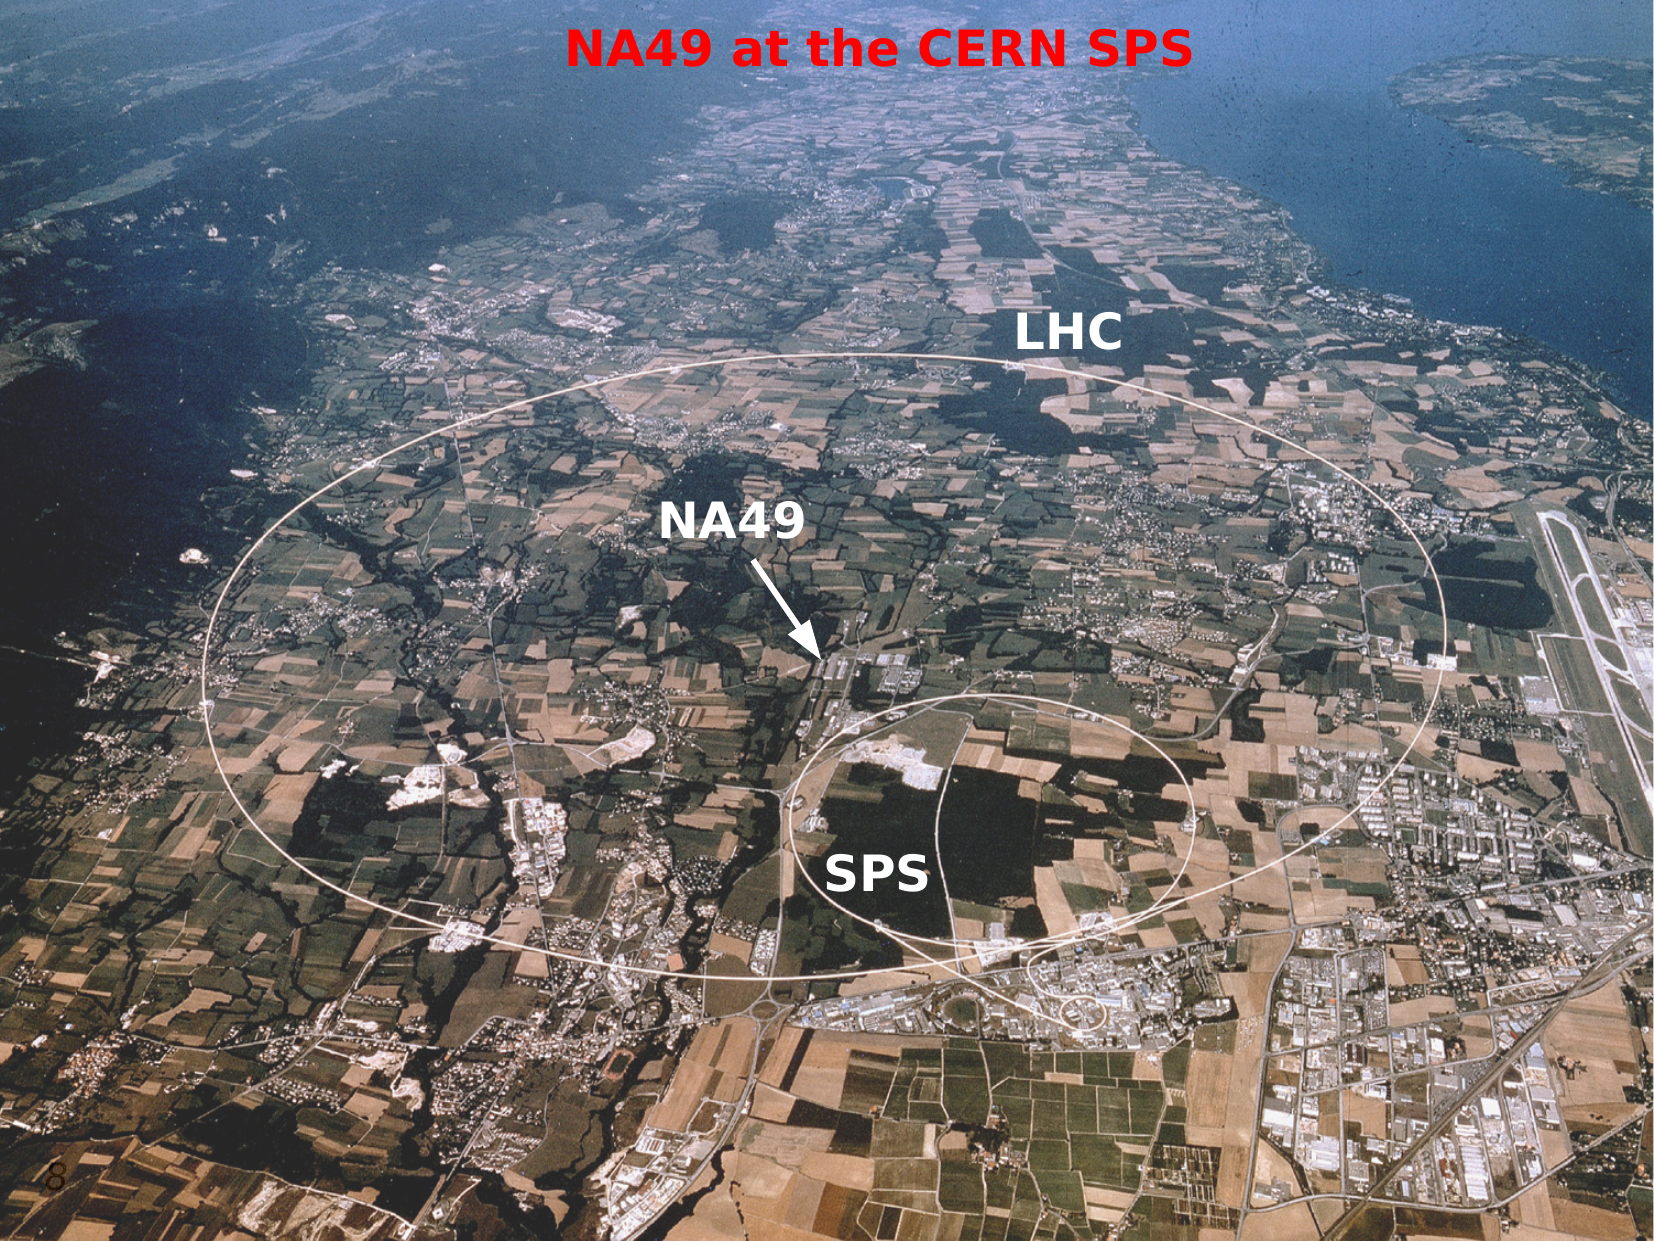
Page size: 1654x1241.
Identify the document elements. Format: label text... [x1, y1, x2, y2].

text_box NA49 at the CERN SPS [564, 20, 1196, 79]
text_box LHC [1013, 302, 1124, 362]
picture [0, 0, 1654, 1241]
text_box SPS [823, 844, 933, 904]
text_box NA49 [657, 492, 820, 551]
